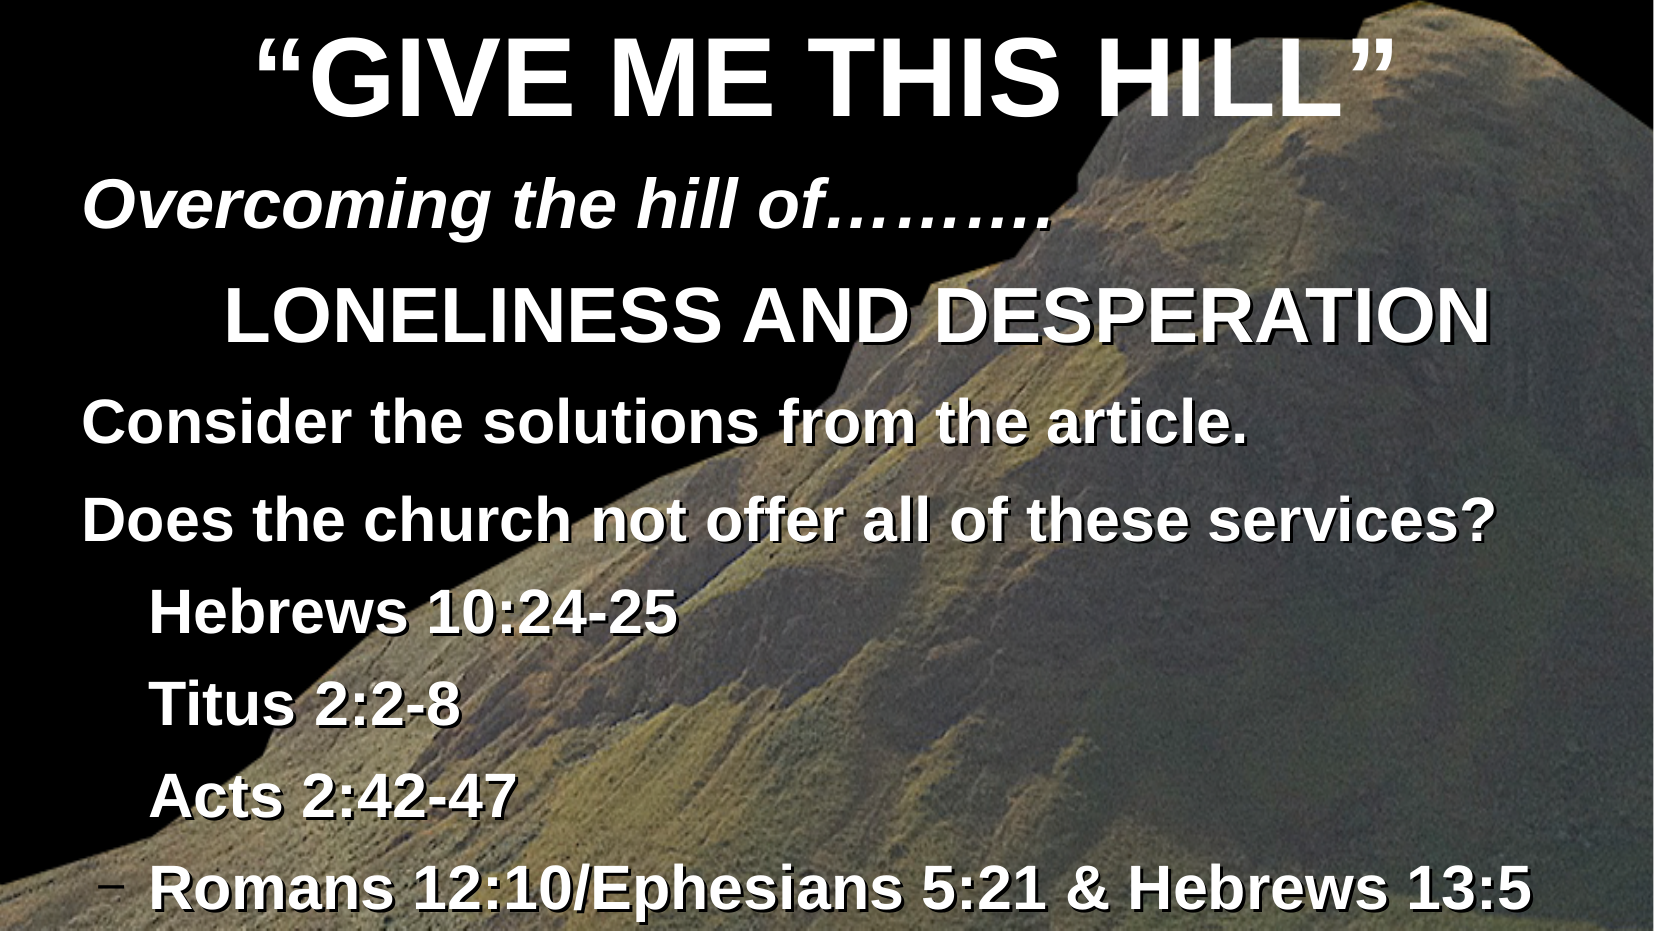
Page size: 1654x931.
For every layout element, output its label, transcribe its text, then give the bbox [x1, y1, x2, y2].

list Overcoming the hill of………. LONELINESS AND DESPERATION Consider the solutions from the article. Does the church not offer all of these services? Hebrews 10:24-25 Titus 2:2-8 Acts 2:42-47 Romans 12:10/Ephesians 5:21 & Hebrews 13:5 [15, 165, 1636, 931]
title “GIVE ME THIS HILL” [82, 0, 1571, 156]
picture [0, 0, 1654, 931]
